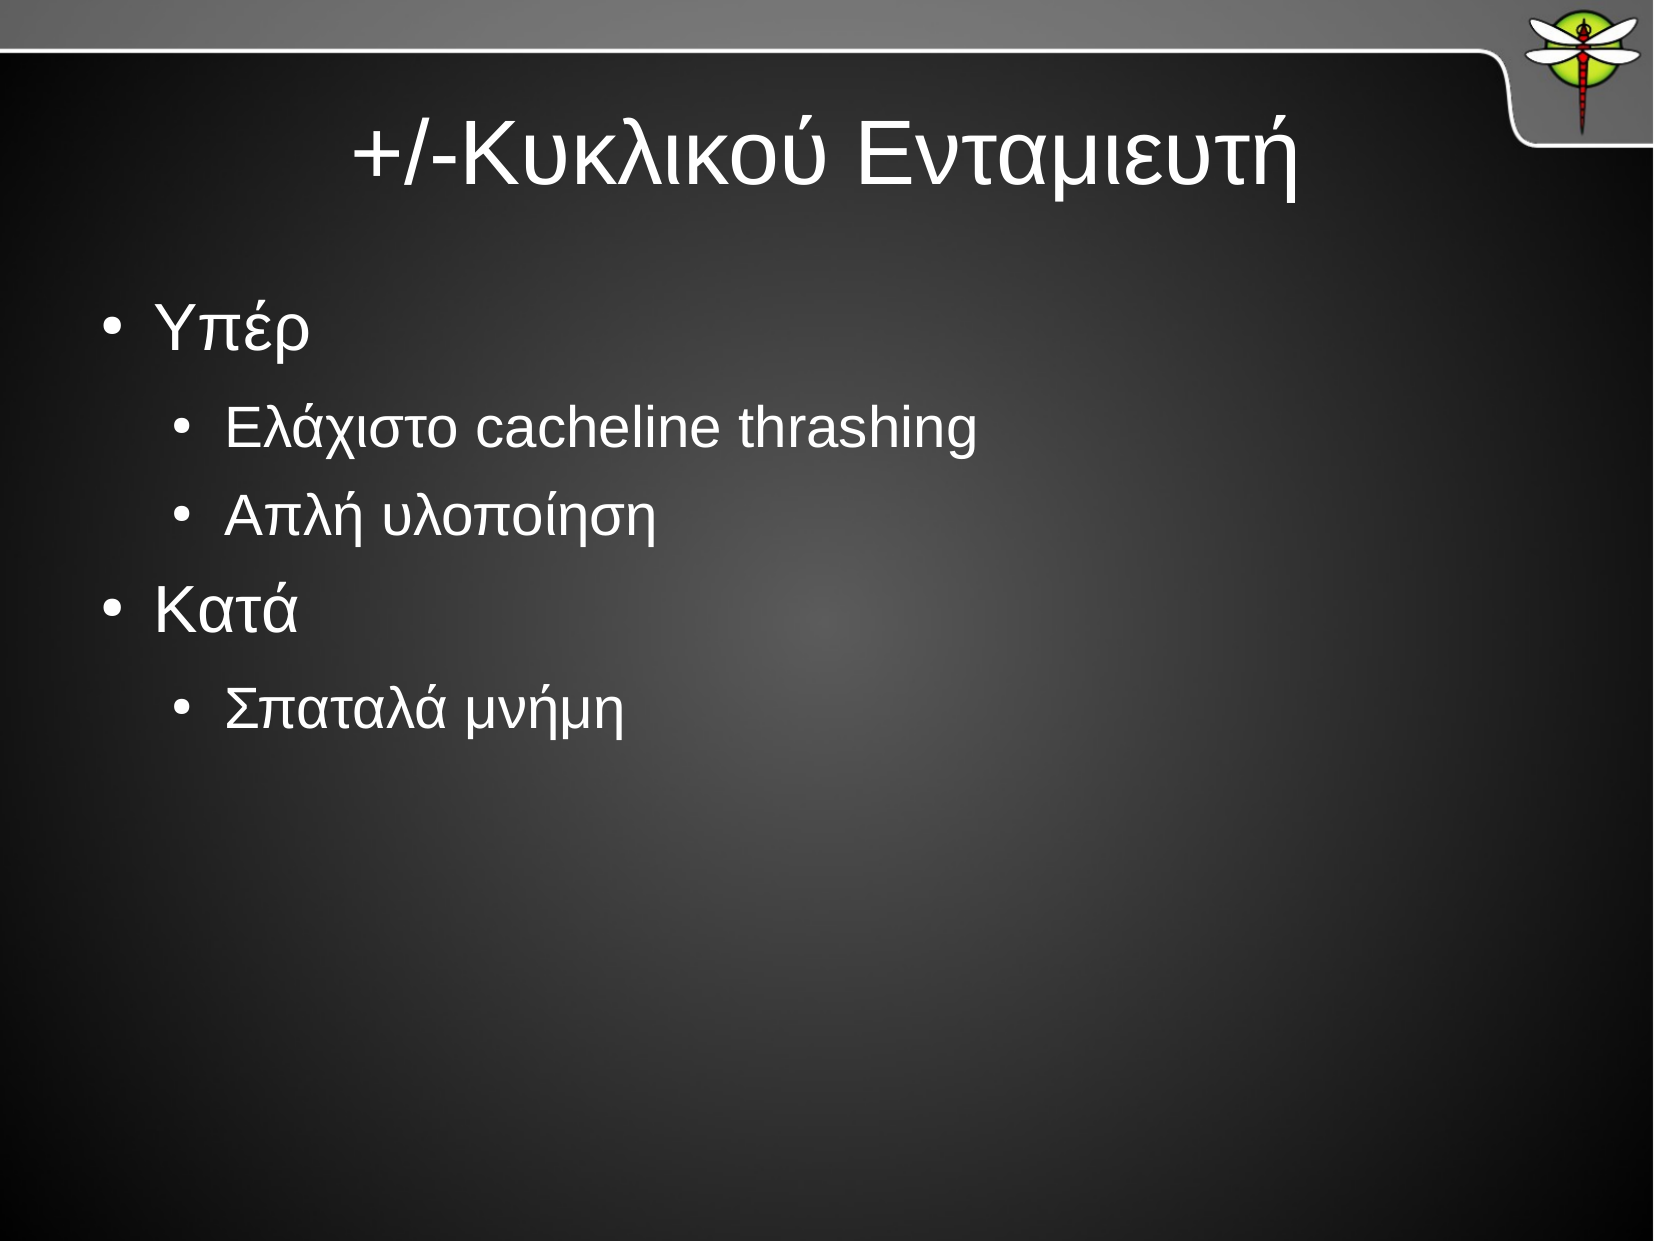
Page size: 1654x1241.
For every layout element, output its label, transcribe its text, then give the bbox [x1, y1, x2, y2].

title +/-Κυκλικού Ενταμιευτή [82, 49, 1571, 257]
list Υπέρ Ελάχιστο cacheline thrashing Απλή υλοποίηση Κατά Σπαταλά μνήμη [82, 290, 1571, 1109]
picture [0, 0, 1654, 1241]
